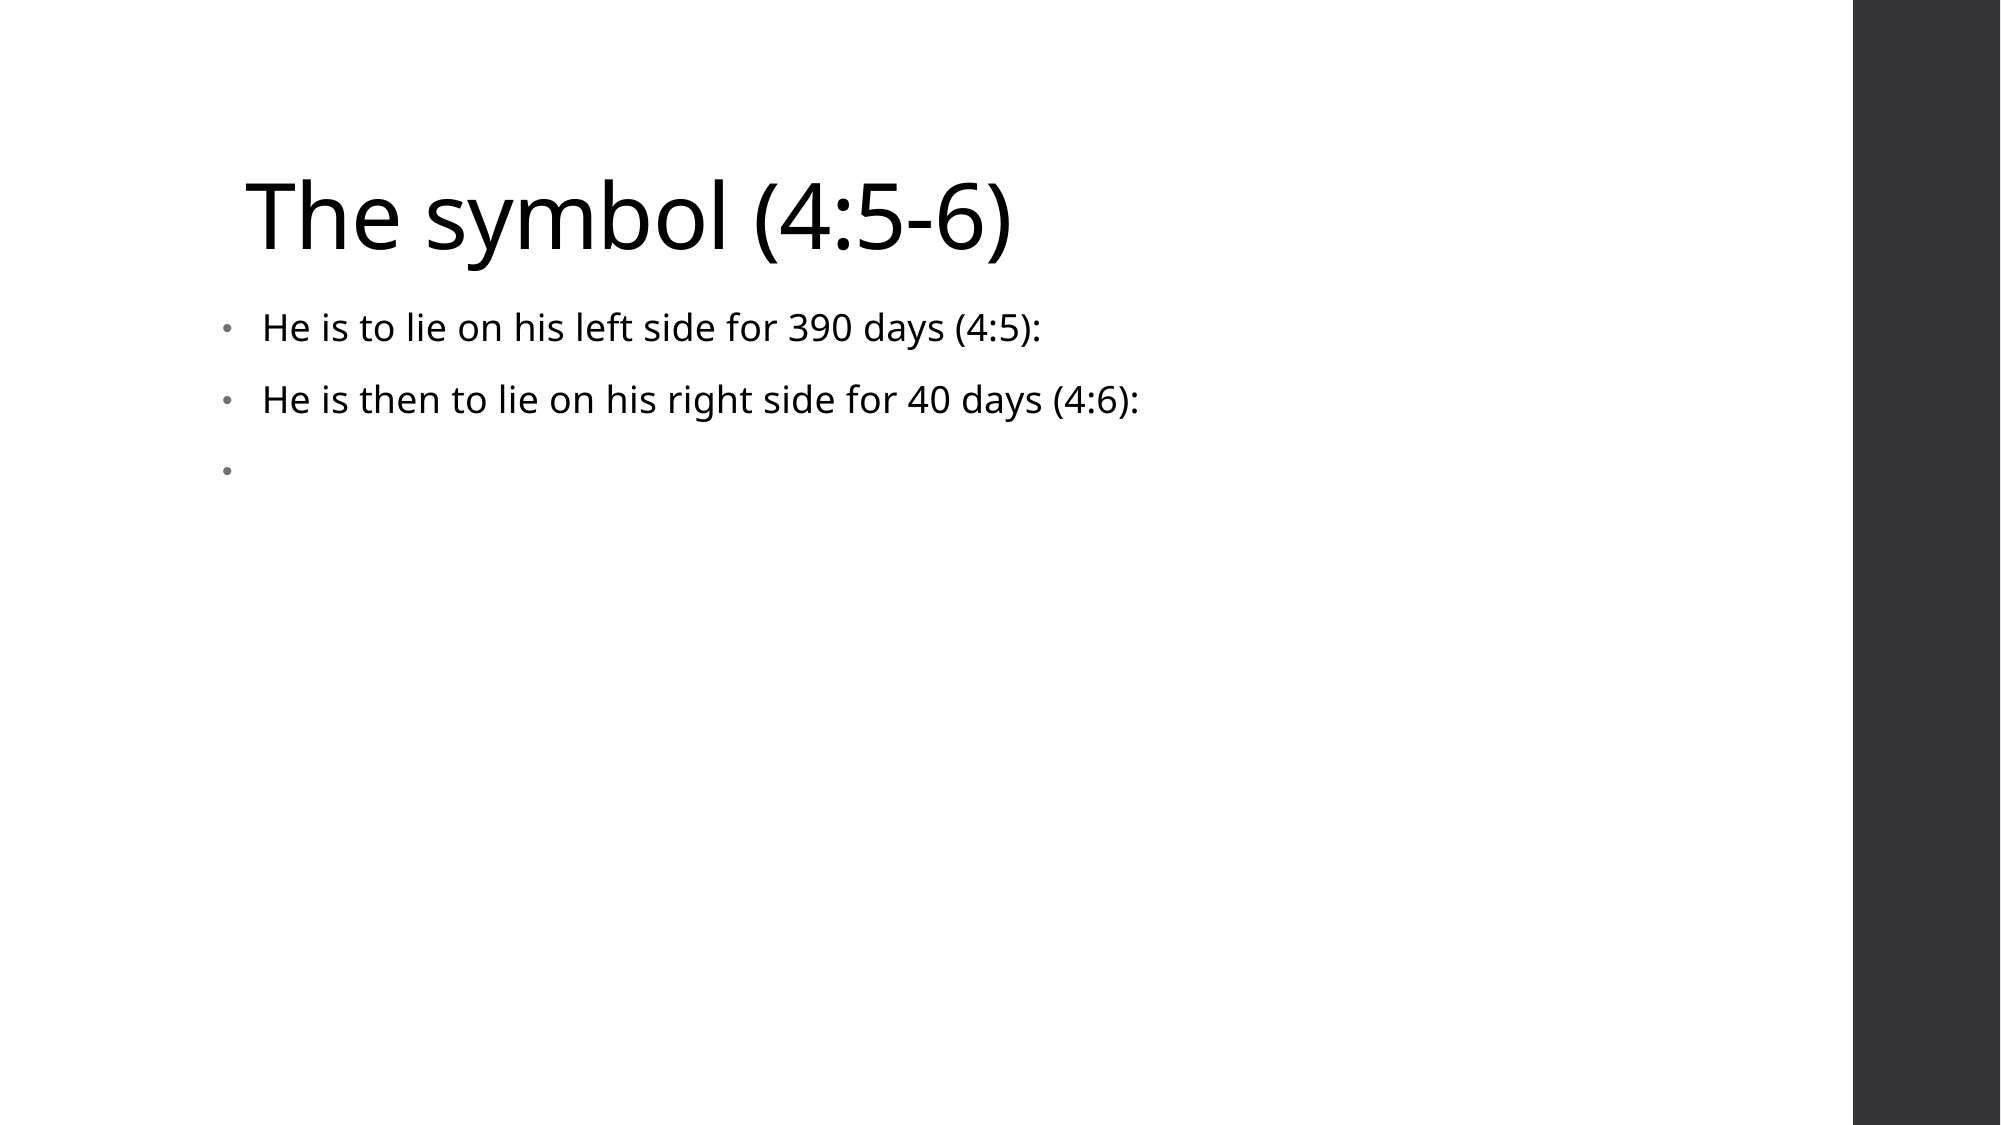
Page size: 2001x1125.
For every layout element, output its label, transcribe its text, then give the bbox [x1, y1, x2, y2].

list He is to lie on his left side for 390 days (4:5): He is then to lie on his right side for 40 days (4:6): [206, 299, 1617, 1014]
title The symbol (4:5-6) [206, 60, 1797, 278]
